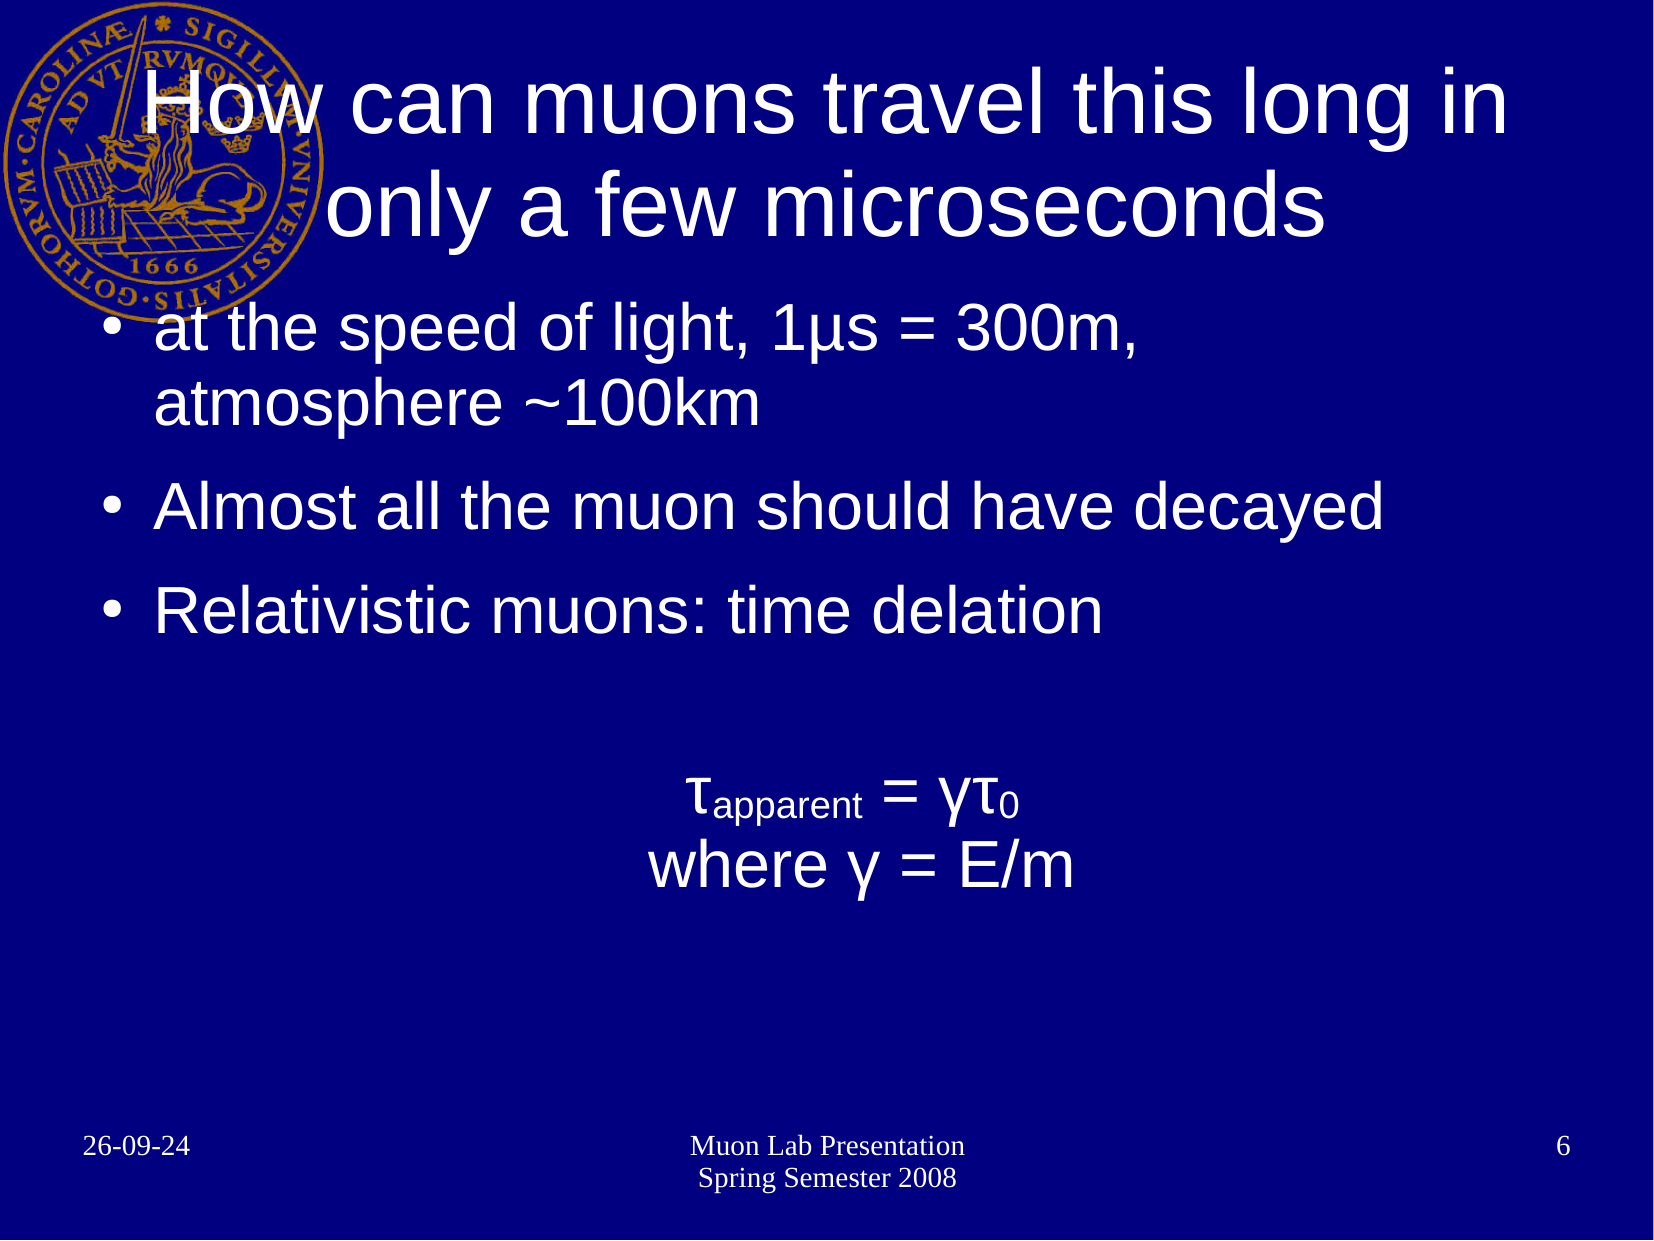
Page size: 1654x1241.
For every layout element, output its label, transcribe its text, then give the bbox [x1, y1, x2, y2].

picture [0, 0, 325, 325]
list at the speed of light, 1µs = 300m, atmosphere ~100km Almost all the muon should have decayed Relativistic muons: time delation τapparent = γτ0 where γ = E/m [82, 290, 1571, 1109]
title How can muons travel this long in only a few microseconds [82, 50, 1571, 256]
